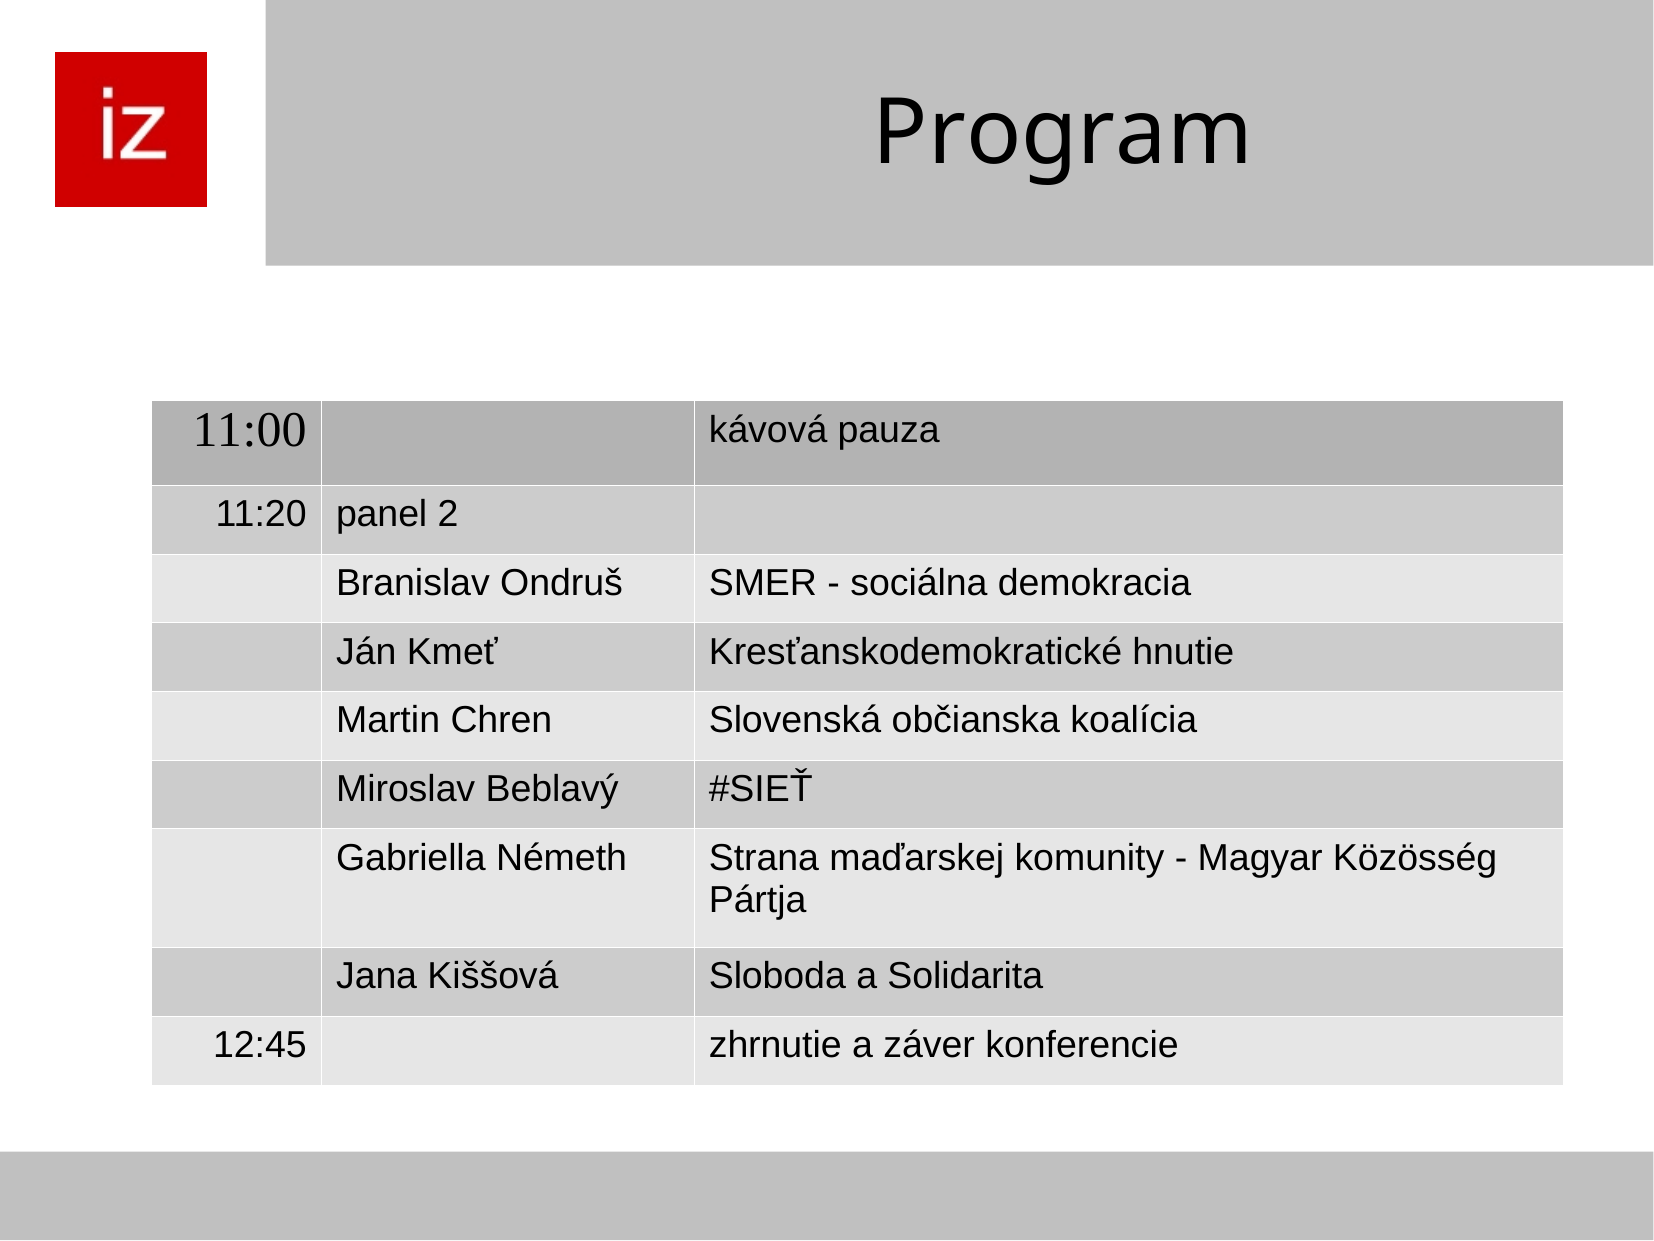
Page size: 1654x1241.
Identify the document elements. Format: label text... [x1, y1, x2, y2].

table_cell Ján Kmeť [322, 623, 694, 691]
table_header 11:00 [152, 401, 321, 485]
table_cell [152, 623, 321, 691]
table_cell Slovenská občianska koalícia [695, 692, 1563, 760]
table_cell Sloboda a Solidarita [695, 948, 1563, 1016]
title Program [561, 29, 1565, 237]
table_header kávová pauza [695, 401, 1563, 485]
table_cell Strana maďarskej komunity - Magyar Közösség Pártja [695, 829, 1563, 947]
table_cell Branislav Ondruš [322, 555, 694, 622]
table_cell [152, 948, 321, 1016]
table_cell [322, 1017, 694, 1085]
table_cell 11:20 [152, 486, 321, 554]
table_header [322, 401, 694, 485]
table_cell Kresťanskodemokratické hnutie [695, 623, 1563, 691]
table_cell Jana Kiššová [322, 948, 694, 1016]
table_cell Miroslav Beblavý [322, 761, 694, 828]
table_cell [152, 555, 321, 622]
table_cell zhrnutie a záver konferencie [695, 1017, 1563, 1085]
table_cell #SIEŤ [695, 761, 1563, 828]
table_cell Gabriella Németh [322, 829, 694, 947]
table_cell [152, 829, 321, 947]
table_cell [152, 692, 321, 760]
table_cell [695, 486, 1563, 554]
table_cell 12:45 [152, 1017, 321, 1085]
table_cell SMER - sociálna demokracia [695, 555, 1563, 622]
table_cell panel 2 [322, 486, 694, 554]
table_cell [152, 761, 321, 828]
table_cell Martin Chren [322, 692, 694, 760]
picture [55, 52, 207, 207]
